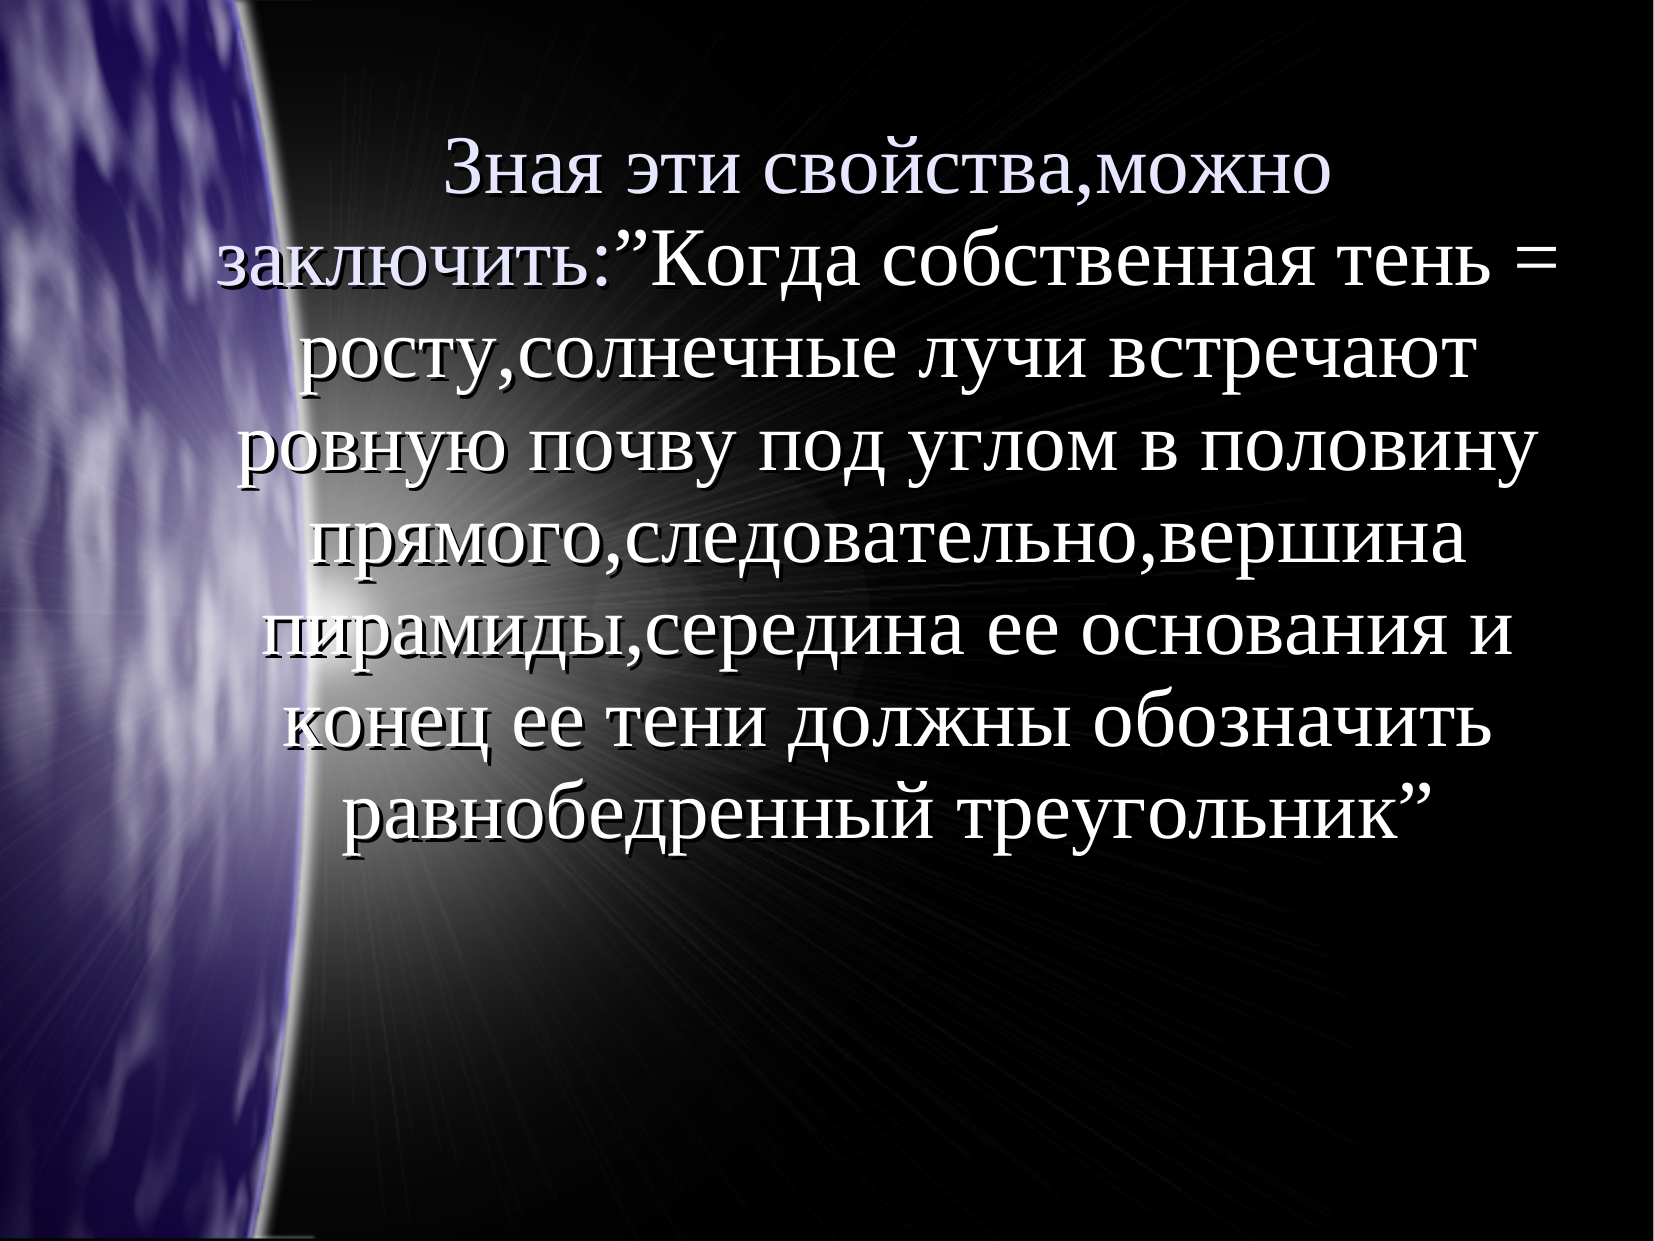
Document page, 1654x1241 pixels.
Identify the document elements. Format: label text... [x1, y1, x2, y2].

picture [0, 0, 1654, 1241]
title Зная эти свойства,можно заключить:”Когда собственная тень = росту,солнечные лучи встречают ровную почву под углом в половину прямого,следовательно,вершина пирамиды,середина ее основания и конец ее тени должны обозначить равнобедренный треугольник” [182, 82, 1595, 894]
